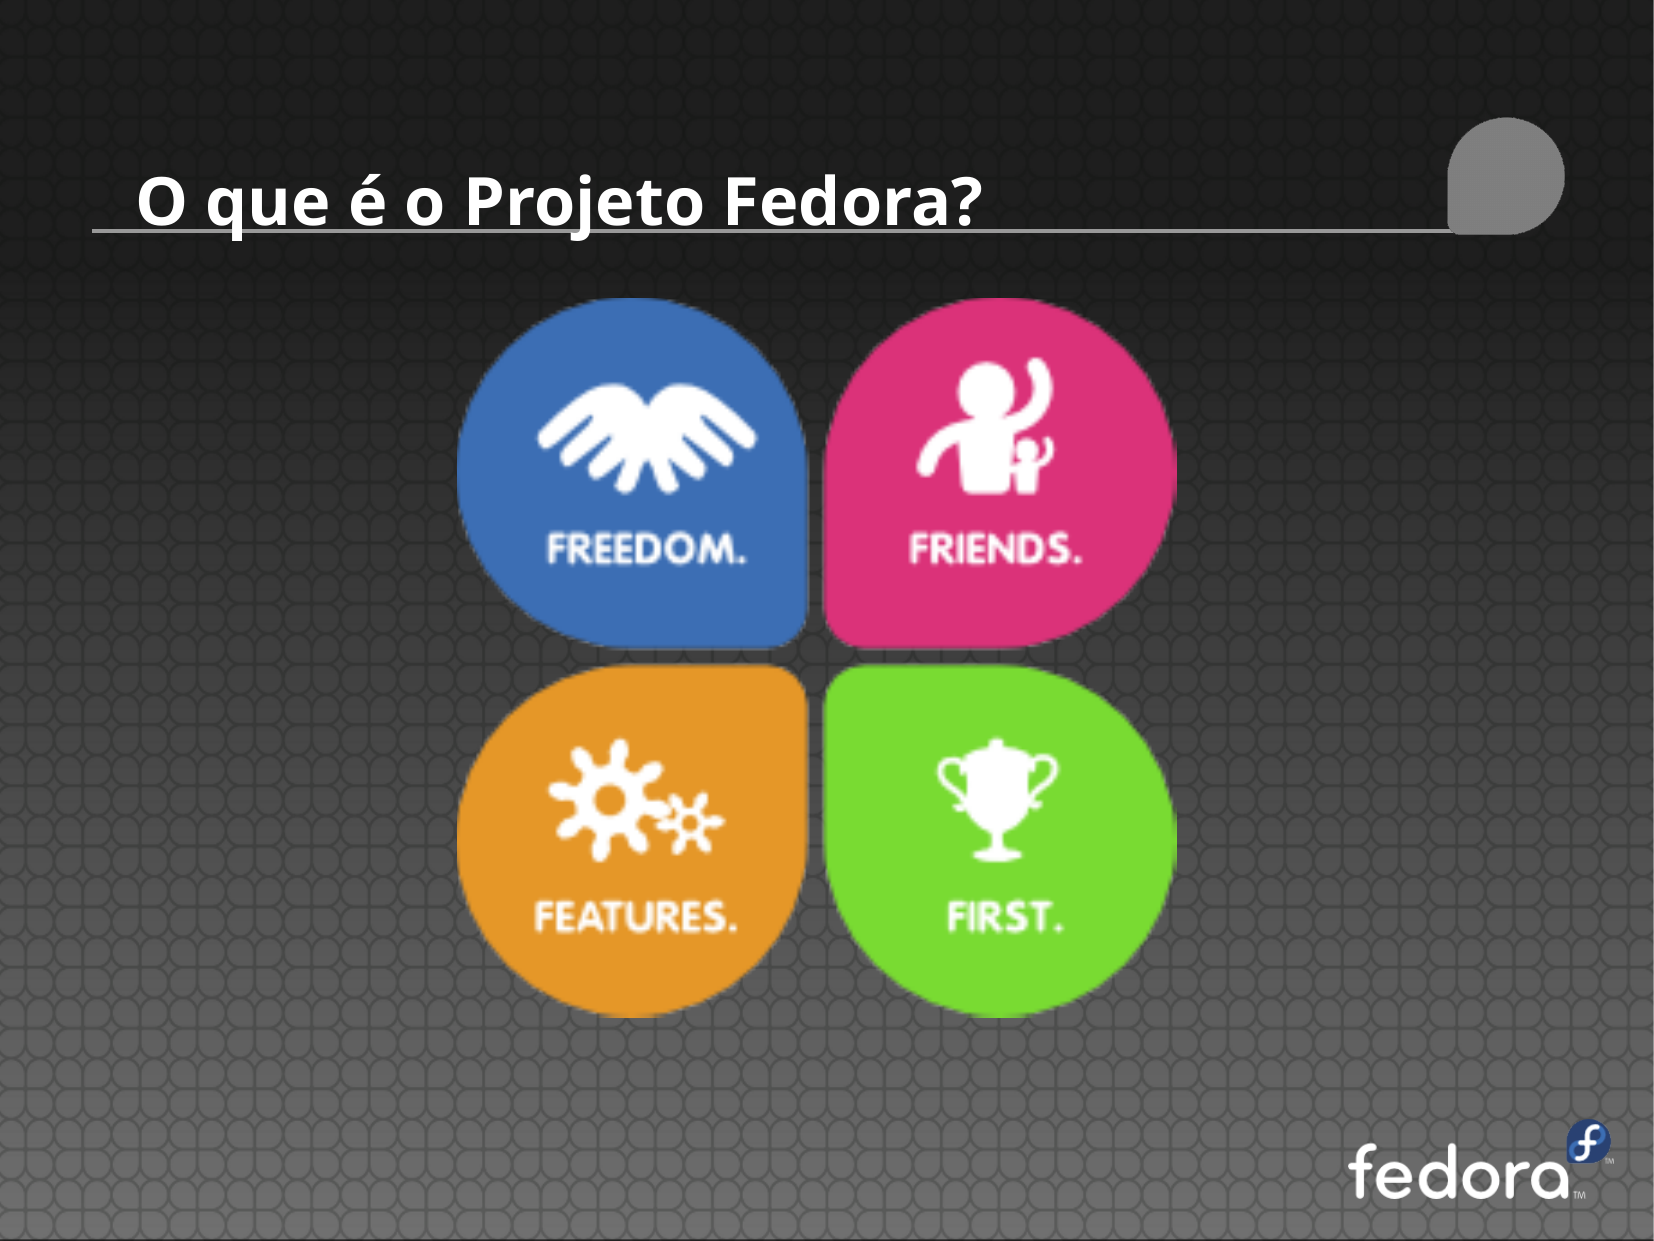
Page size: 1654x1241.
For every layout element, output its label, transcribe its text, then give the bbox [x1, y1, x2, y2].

picture [0, 0, 1654, 1241]
title O que é o Projeto Fedora? [106, 114, 1595, 251]
